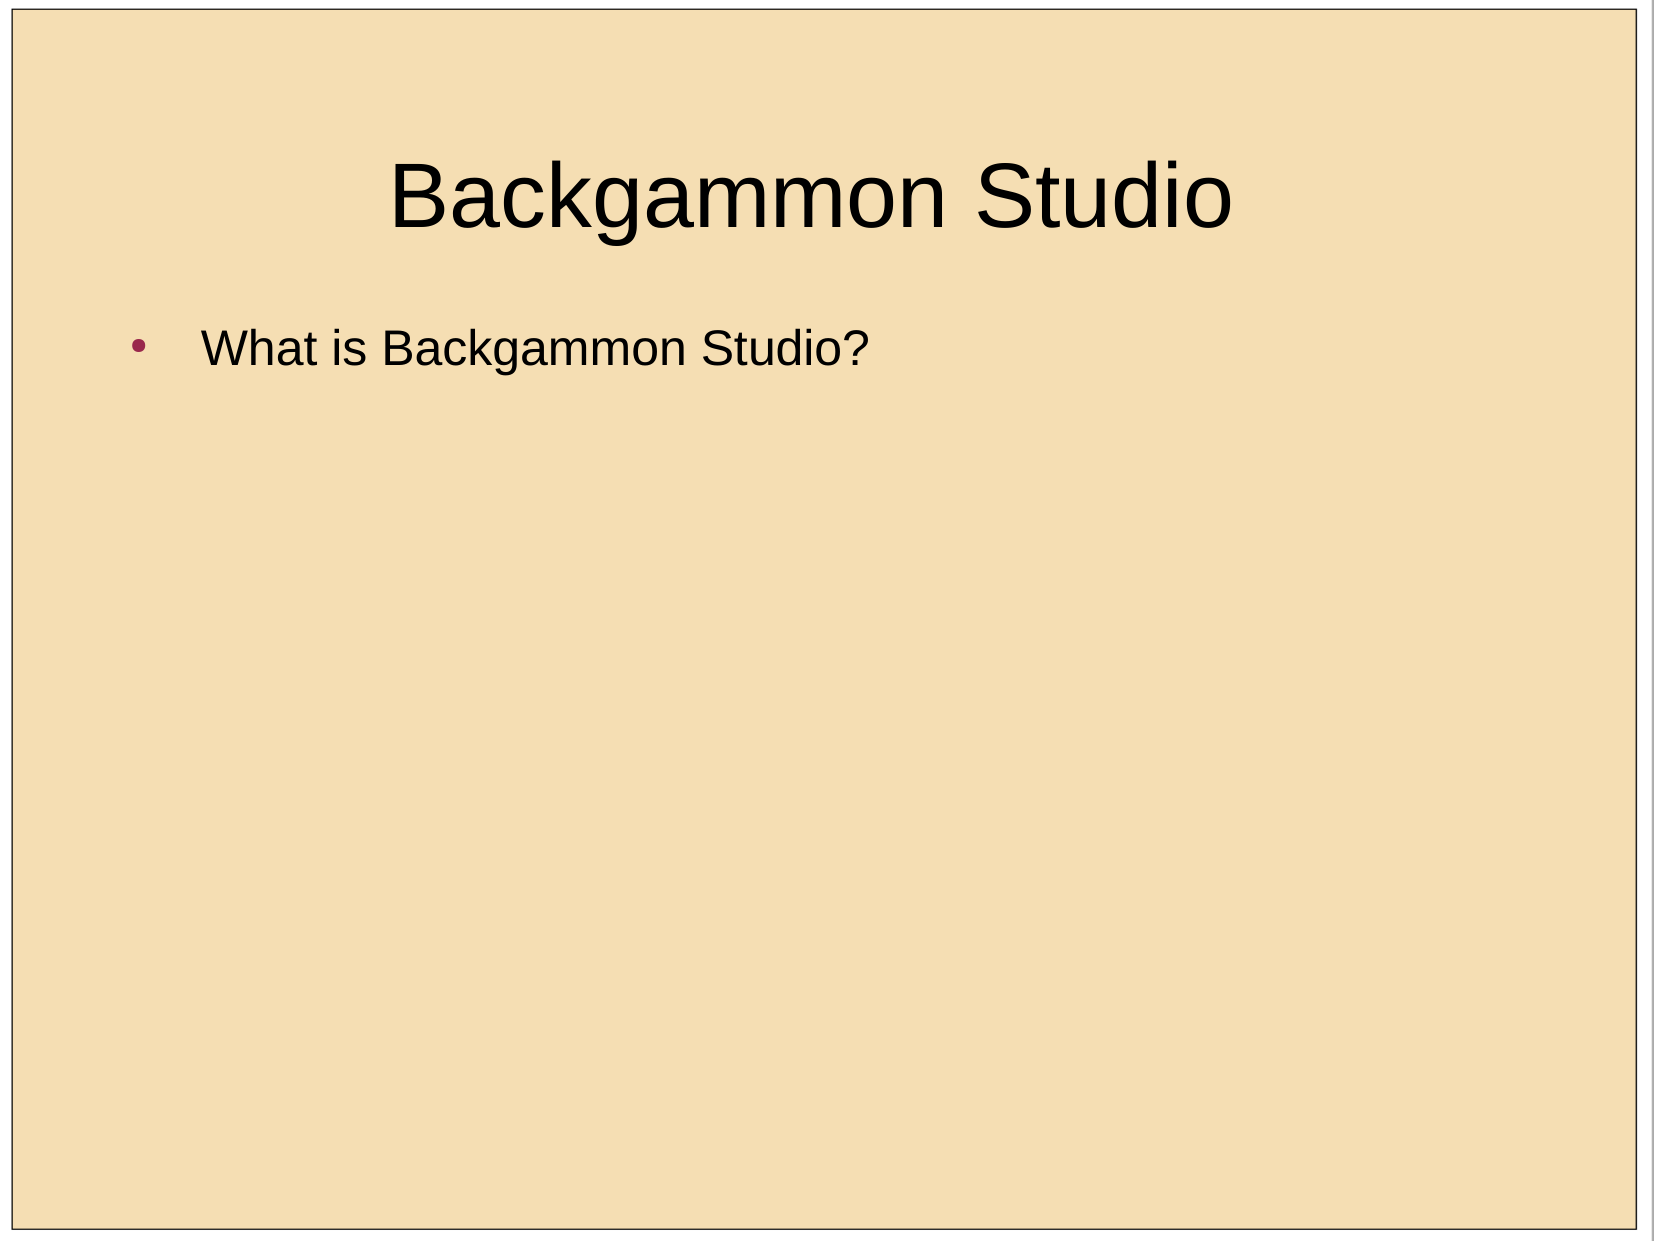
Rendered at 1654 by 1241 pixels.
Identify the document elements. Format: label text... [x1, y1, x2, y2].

picture [0, 0, 1654, 1241]
list What is Backgammon Studio? [118, 319, 1571, 945]
title Backgammon Studio [118, 112, 1506, 281]
